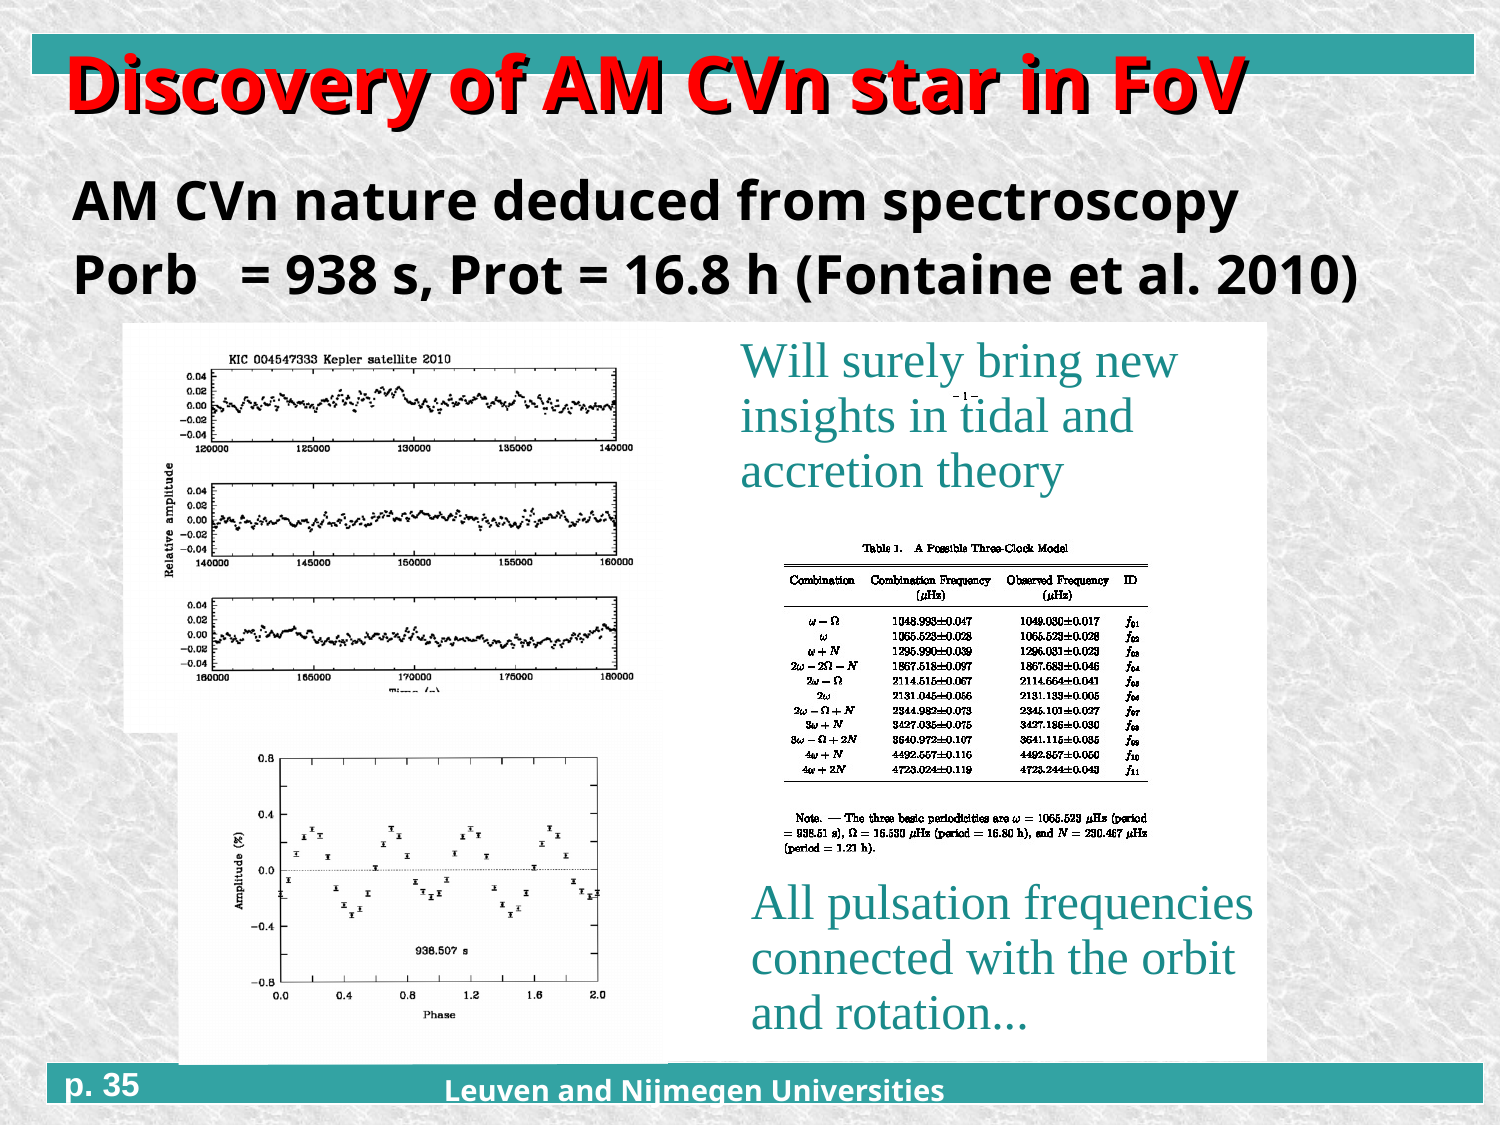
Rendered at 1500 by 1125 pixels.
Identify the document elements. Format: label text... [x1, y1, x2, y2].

text_box [74, 314, 1453, 431]
text_box Will surely bring new insights in tidal and accretion theory [740, 332, 1208, 499]
picture [0, 0, 1500, 1125]
text_box All pulsation frequencies connected with the orbit and rotation... [750, 874, 1370, 1092]
text_box AM CVn nature deduced from spectroscopy Porb = 938 s, Prot = 16.8 h (Fontaine et al. 2010) [72, 162, 1469, 314]
title Discovery of AM CVn star in FoV [64, 28, 1500, 133]
